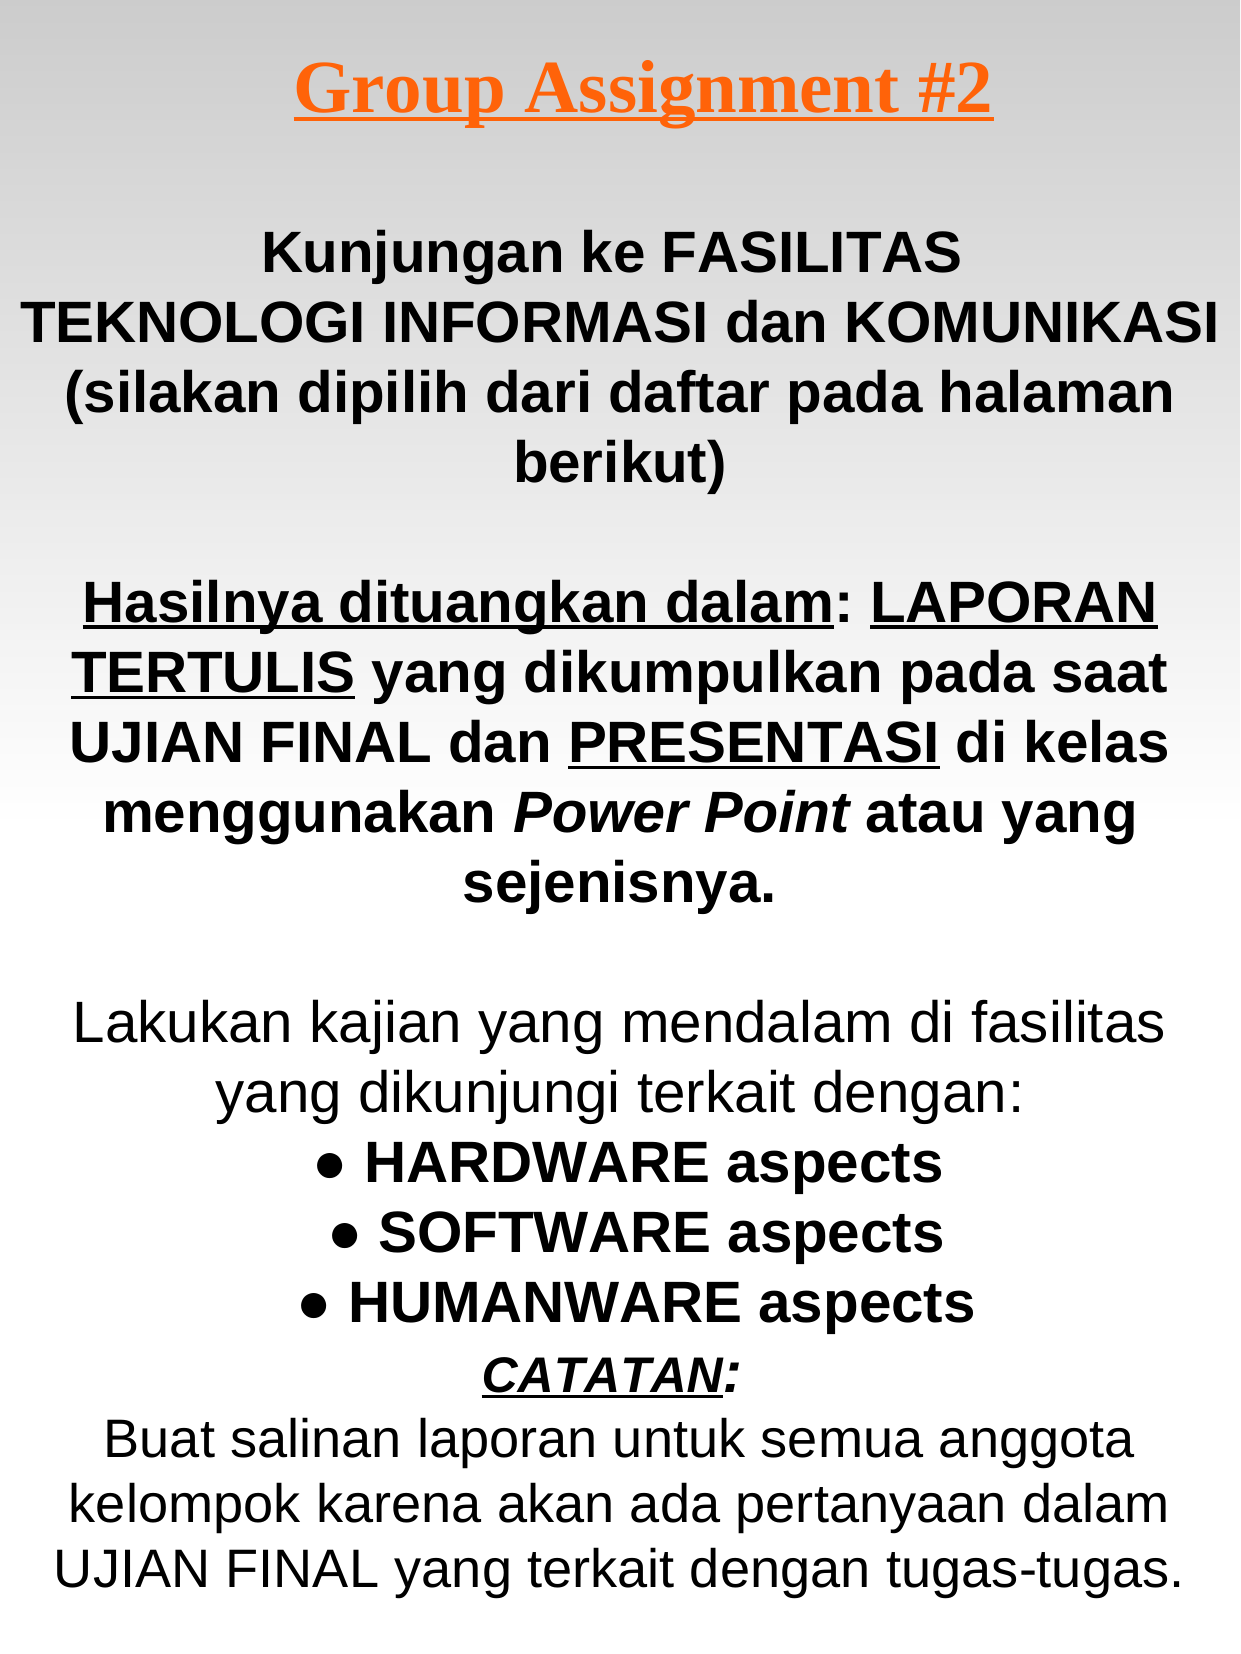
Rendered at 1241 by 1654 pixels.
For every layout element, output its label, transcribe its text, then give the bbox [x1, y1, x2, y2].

text_box Kunjungan ke FASILITAS TEKNOLOGI INFORMASI dan KOMUNIKASI (silakan dipilih dari daftar pada halaman berikut) Hasilnya dituangkan dalam: LAPORAN TERTULIS yang dikumpulkan pada saat UJIAN FINAL dan PRESENTASI di kelas menggunakan Power Point atau yang sejenisnya. Lakukan kajian yang mendalam di fasilitas yang dikunjungi terkait dengan: ● HARDWARE aspects ● SOFTWARE aspects ● HUMANWARE aspects CATATAN: Buat salinan laporan untuk semua anggota kelompok karena akan ada pertanyaan dalam UJIAN FINAL yang terkait dengan tugas-tugas. [0, 206, 1241, 1607]
text_box Group Assignment #2 [88, 26, 1182, 176]
